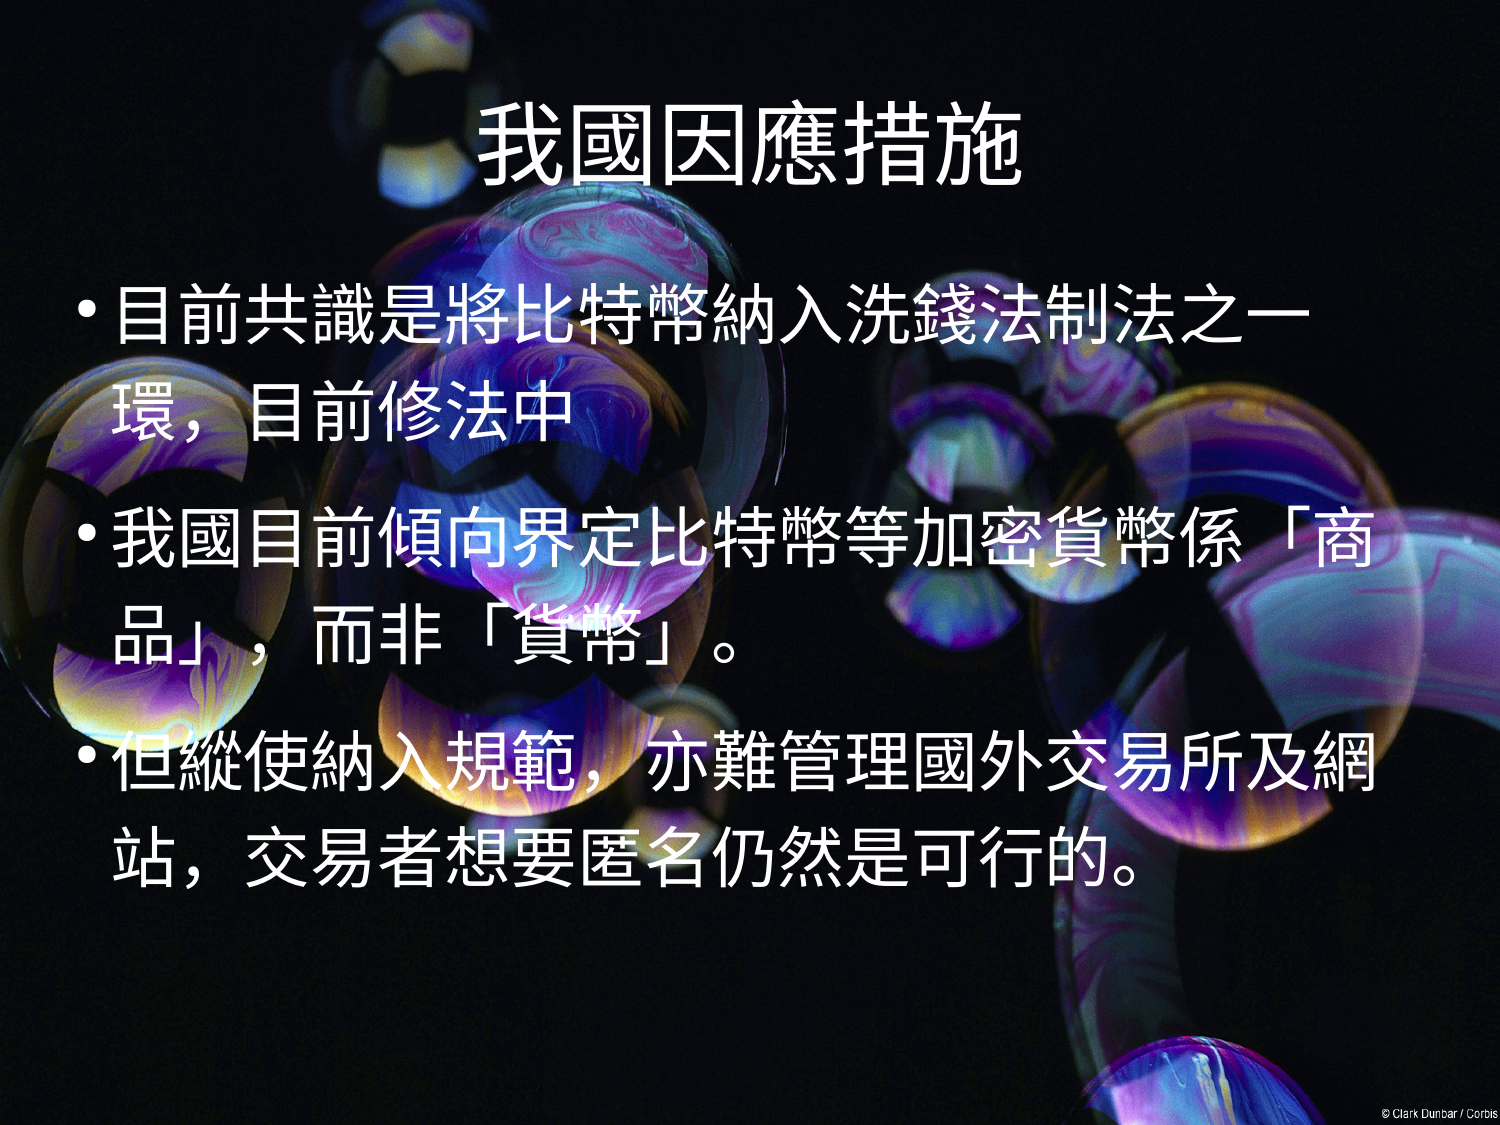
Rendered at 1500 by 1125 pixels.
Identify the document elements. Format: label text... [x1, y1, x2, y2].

title 我國因應措施 [75, 45, 1425, 233]
picture [0, 0, 1500, 1125]
list 目前共識是將比特幣納入洗錢法制法之一環，目前修法中 我國目前傾向界定比特幣等加密貨幣係「商品」，而非「貨幣」。 但縱使納入規範，亦難管理國外交易所及網站，交易者想要匿名仍然是可行的。 [75, 262, 1425, 1005]
